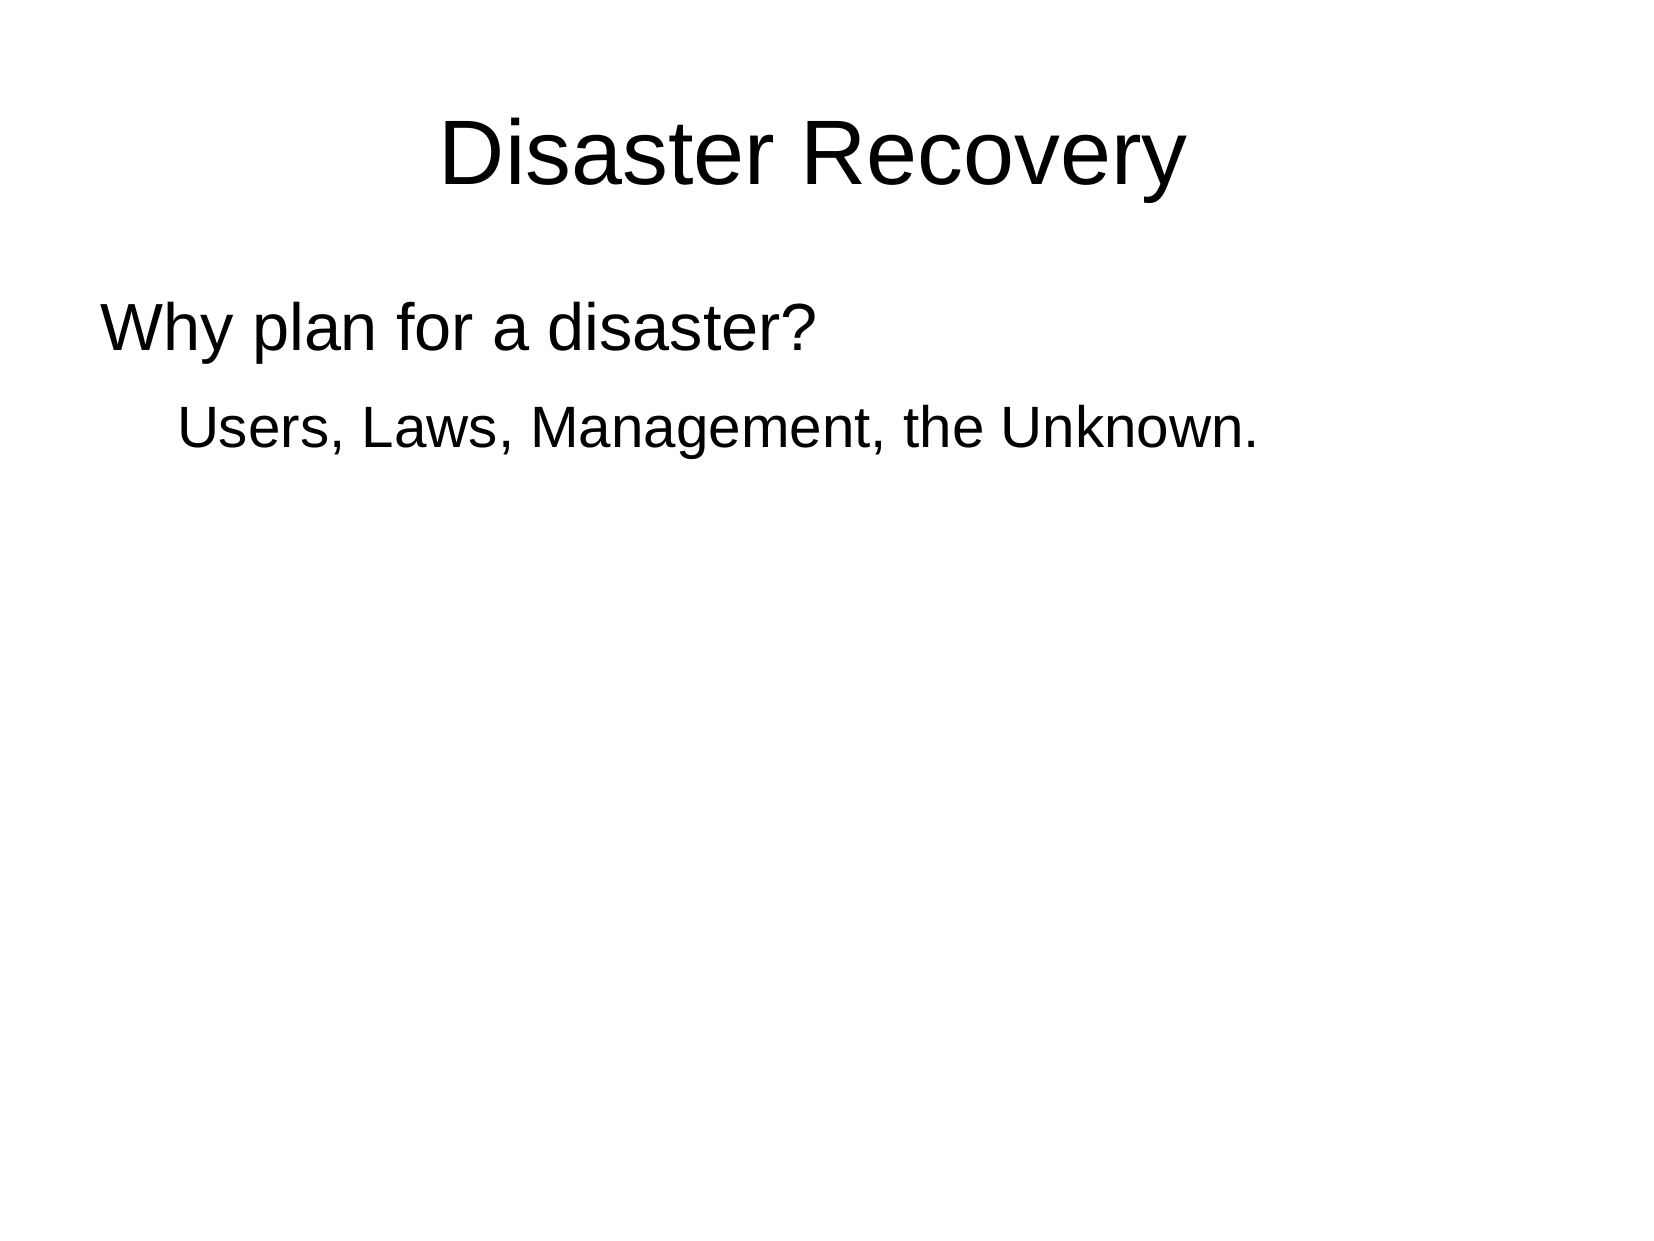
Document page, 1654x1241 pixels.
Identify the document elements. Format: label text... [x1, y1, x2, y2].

list Why plan for a disaster? Users, Laws, Management, the Unknown. [82, 290, 1571, 1109]
title Disaster Recovery [82, 49, 1571, 257]
